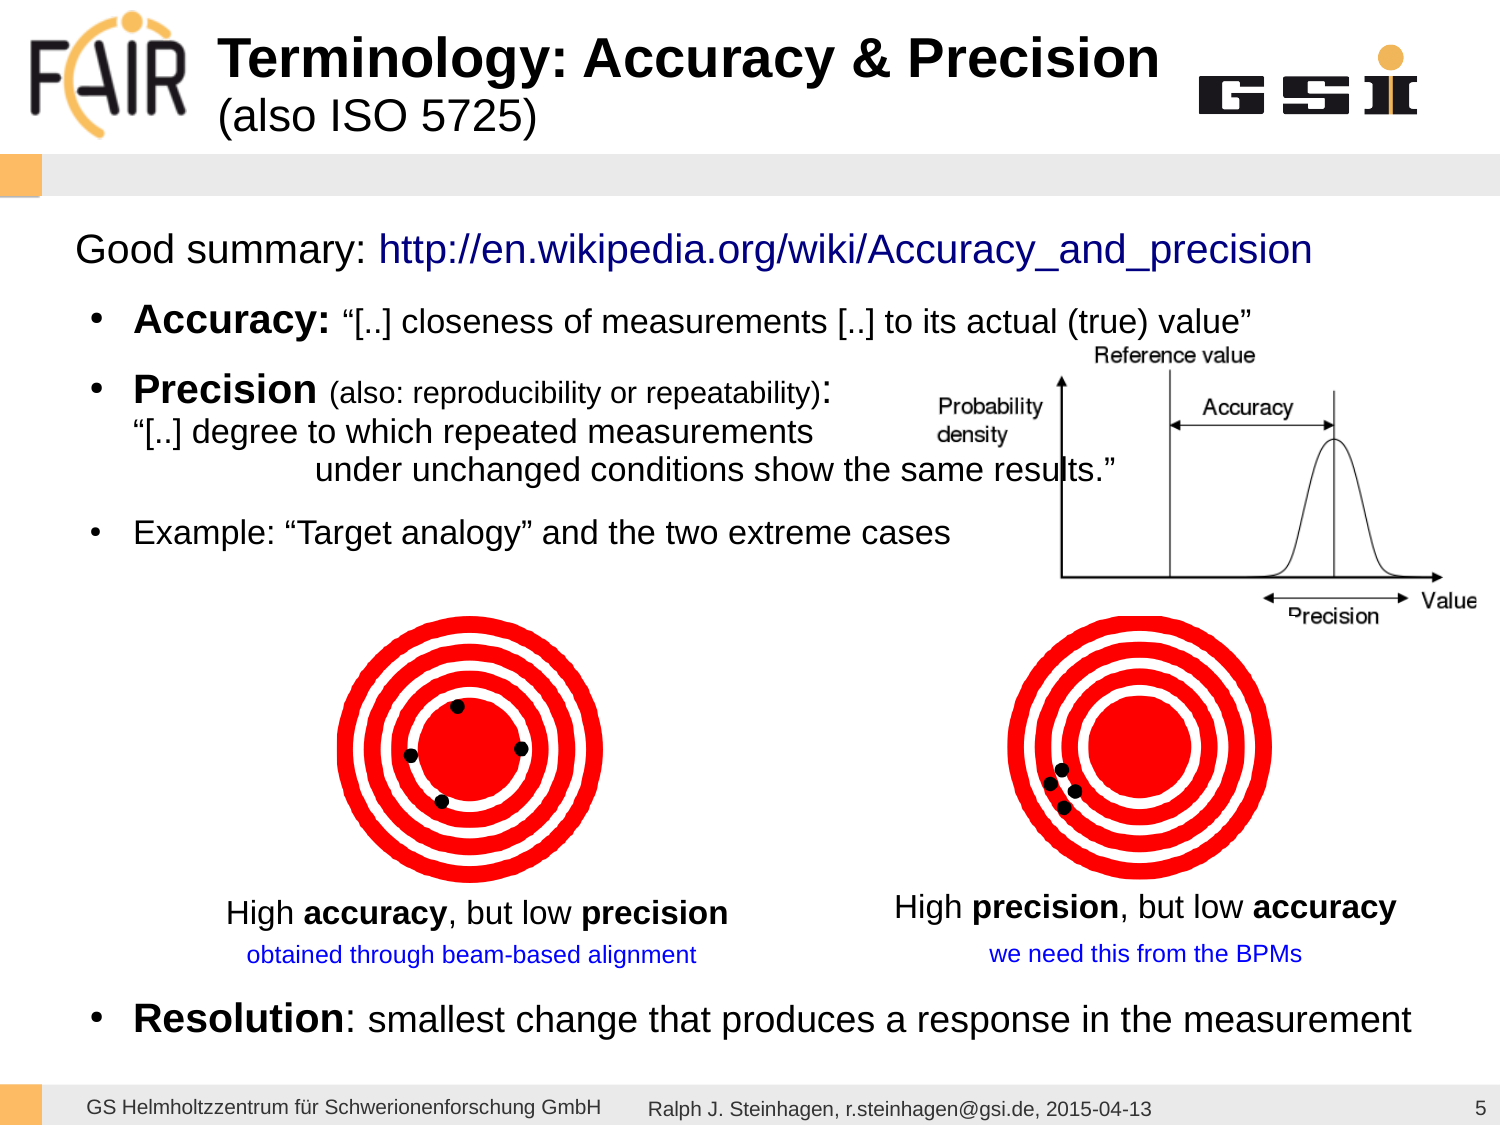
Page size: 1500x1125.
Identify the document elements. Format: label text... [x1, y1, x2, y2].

text_box High accuracy, but low precision [200, 886, 755, 933]
picture [336, 616, 621, 886]
text_box obtained through beam-based alignment [172, 933, 773, 977]
title Terminology: Accuracy & Precision (also ISO 5725) [217, 0, 1177, 173]
picture [1426, 341, 1477, 641]
picture [30, 9, 187, 141]
picture [1007, 616, 1296, 880]
text_box High precision, but low accuracy [844, 880, 1448, 933]
list Good summary: http://en.wikipedia.org/wiki/Accuracy_and_precision Accuracy: “[..] closeness of measurements [..] to its actual (true) value” Precision (also: reproducibility or repeatability): “[..] degree to which repeated measurements under unchanged conditions show the same results.” Example: “Target analogy” and the two extreme cases Resolution: smallest change that produces a response in the measurement [75, 226, 1426, 1080]
picture [1197, 42, 1419, 117]
text_box we need this from the BPMs [929, 932, 1364, 976]
